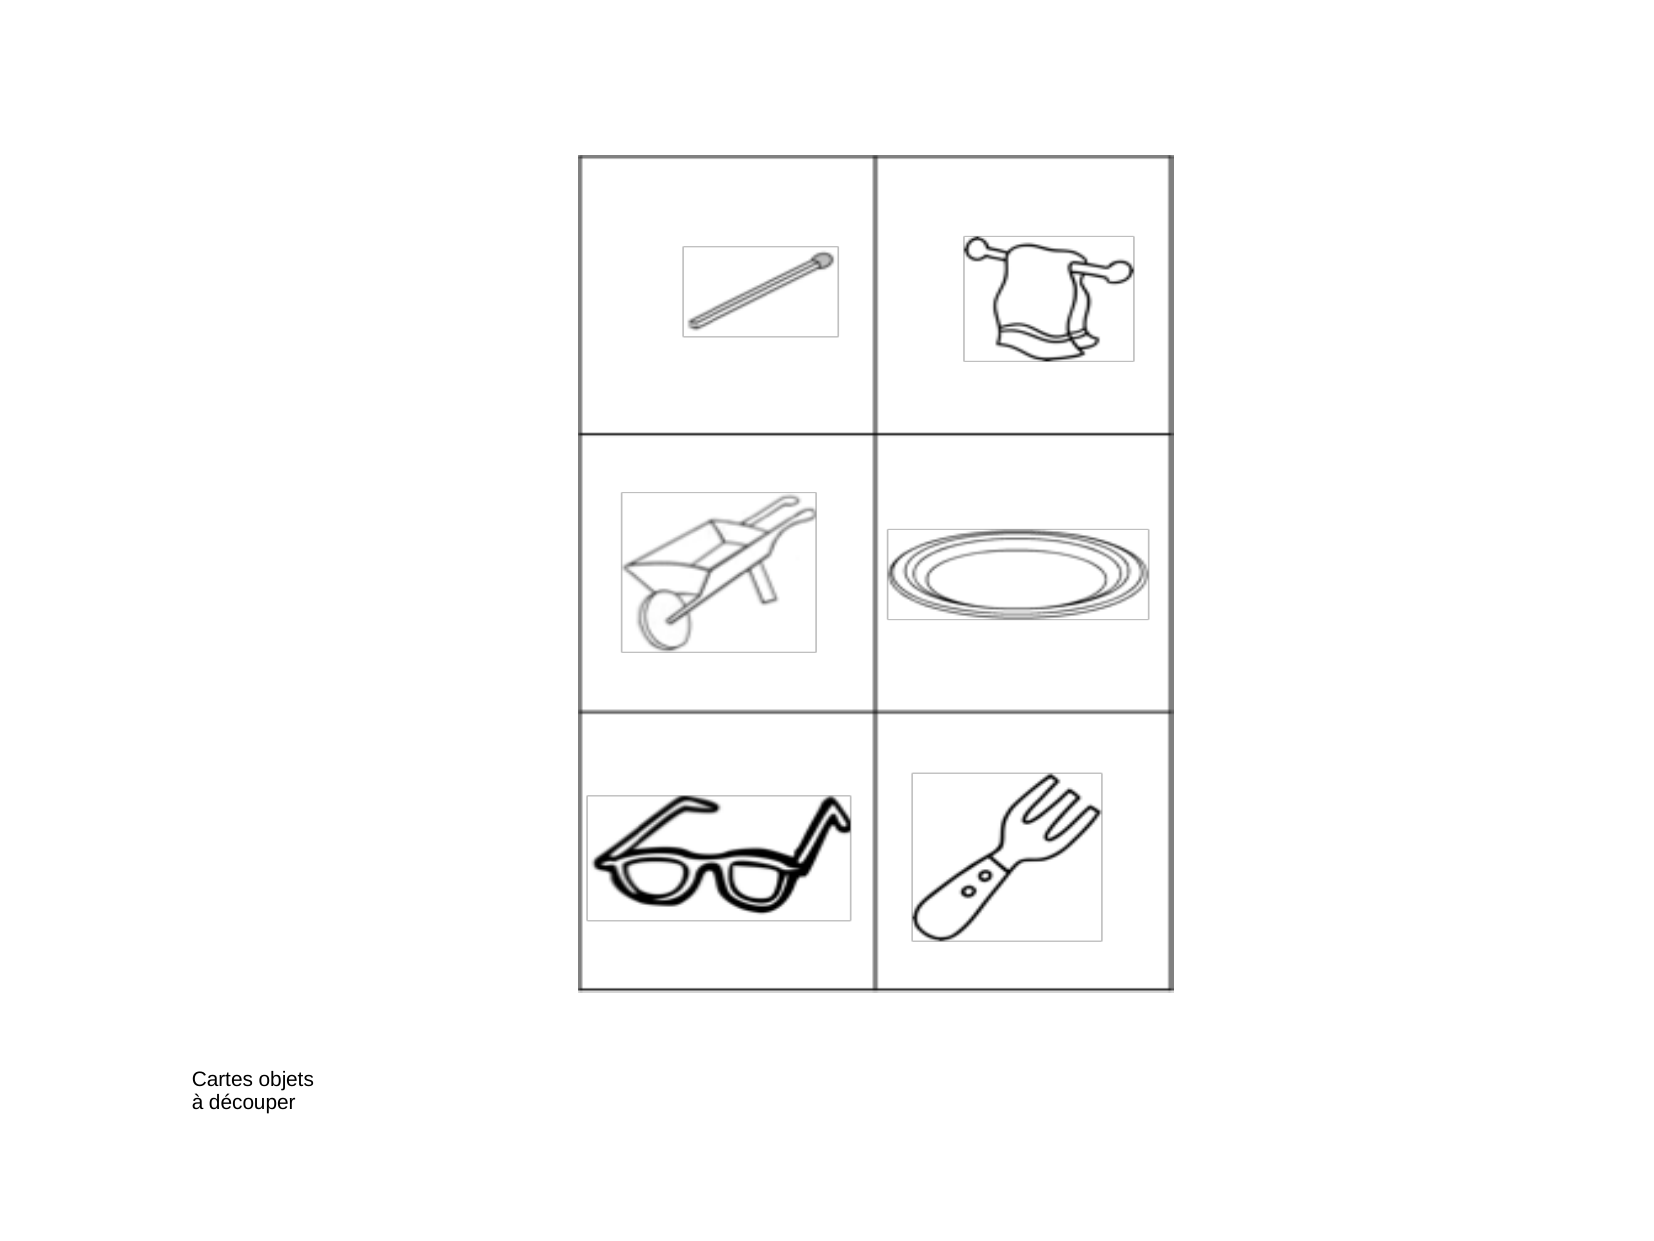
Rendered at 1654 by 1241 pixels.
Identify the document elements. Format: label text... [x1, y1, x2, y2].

picture [578, 155, 1174, 993]
text_box Cartes objets à découper [177, 1060, 346, 1122]
